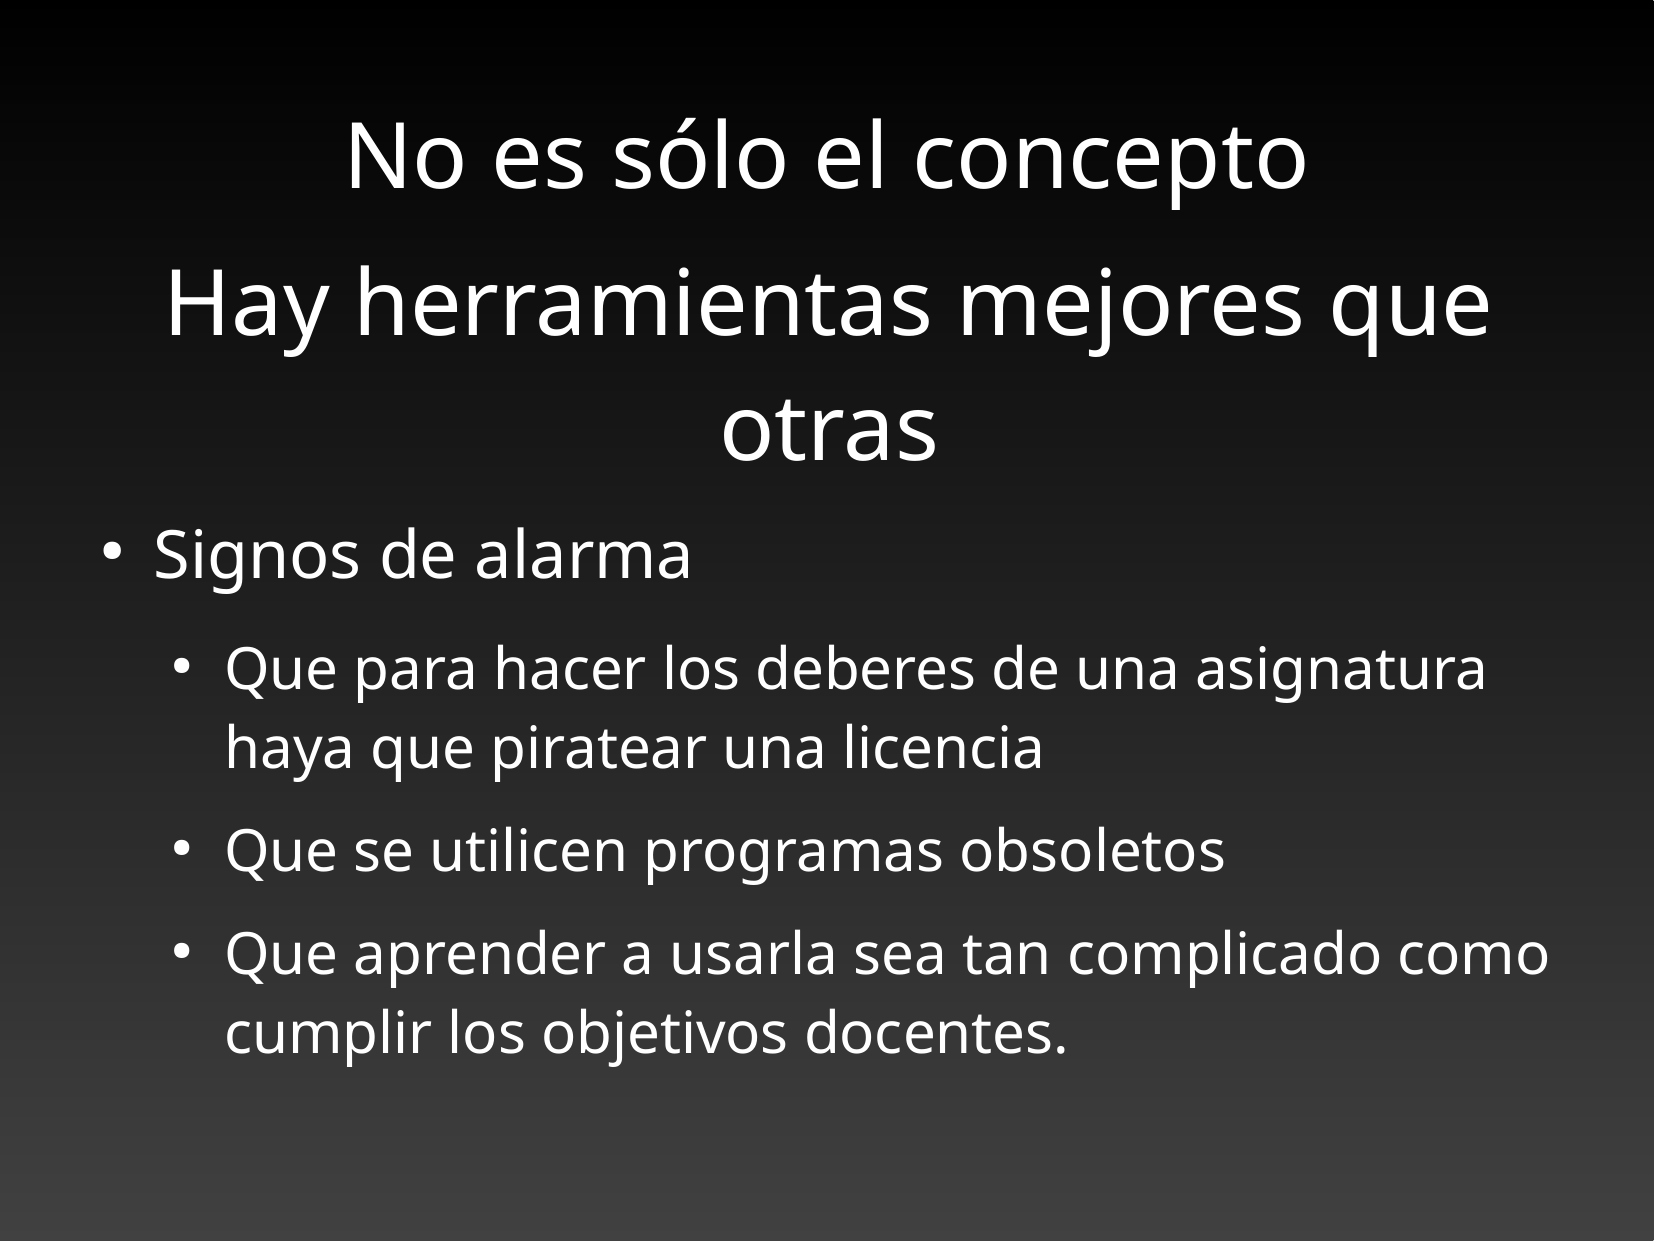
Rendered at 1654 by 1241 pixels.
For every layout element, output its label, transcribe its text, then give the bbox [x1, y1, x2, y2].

title Hay herramientas mejores que otras [85, 266, 1574, 460]
title No es sólo el concepto [82, 56, 1571, 250]
list Signos de alarma Que para hacer los deberes de una asignatura haya que piratear una licencia Que se utilicen programas obsoletos Que aprender a usarla sea tan complicado como cumplir los objetivos docentes. [82, 507, 1571, 1109]
